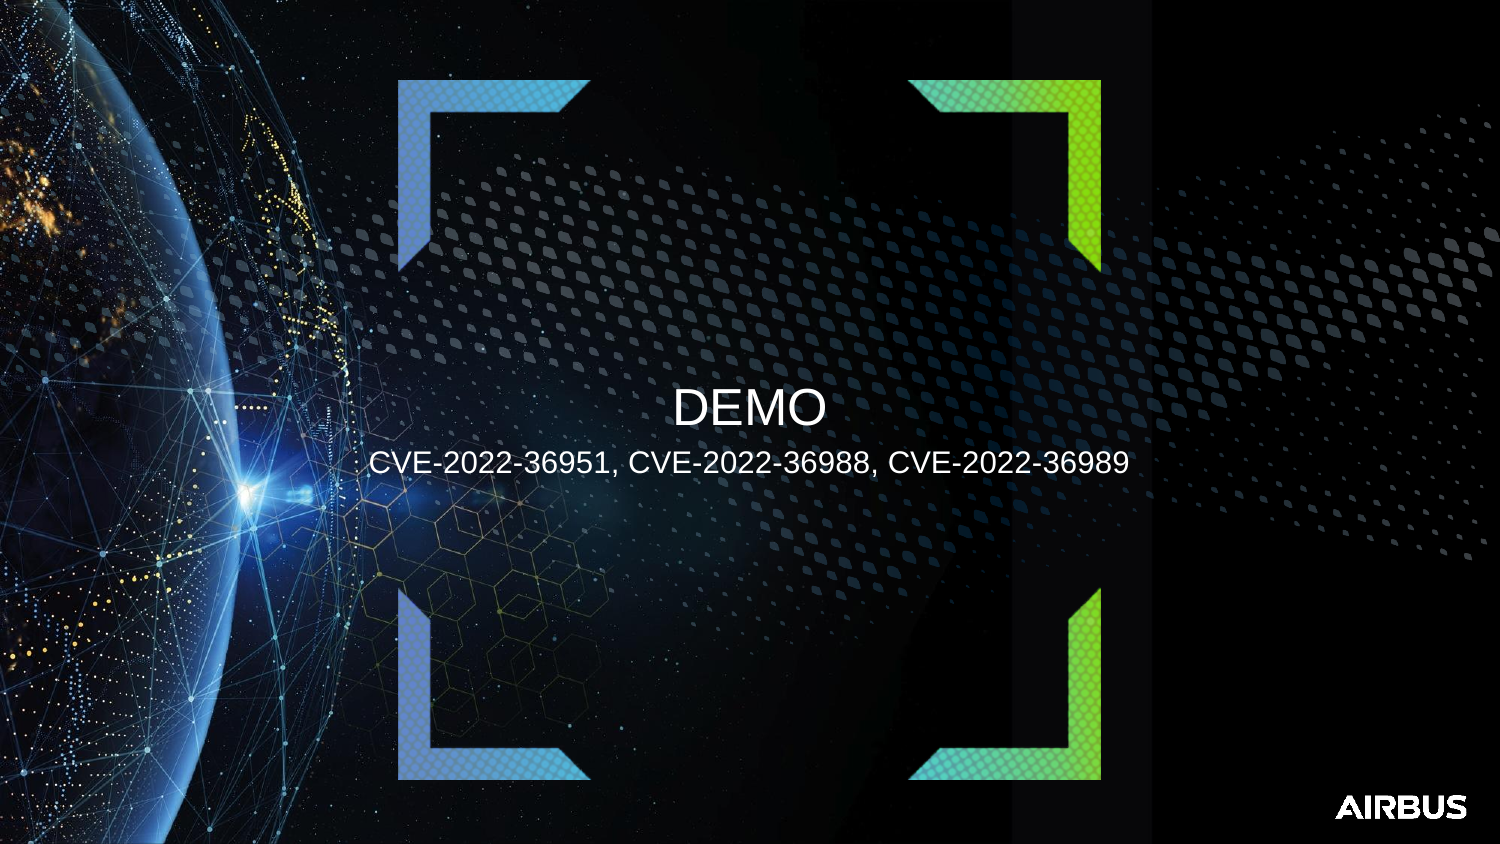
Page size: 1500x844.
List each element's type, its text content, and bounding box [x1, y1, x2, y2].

list DEMO CVE-2022-36951, CVE-2022-36988, CVE-2022-36989 [349, 342, 1151, 502]
picture [0, 0, 1500, 844]
